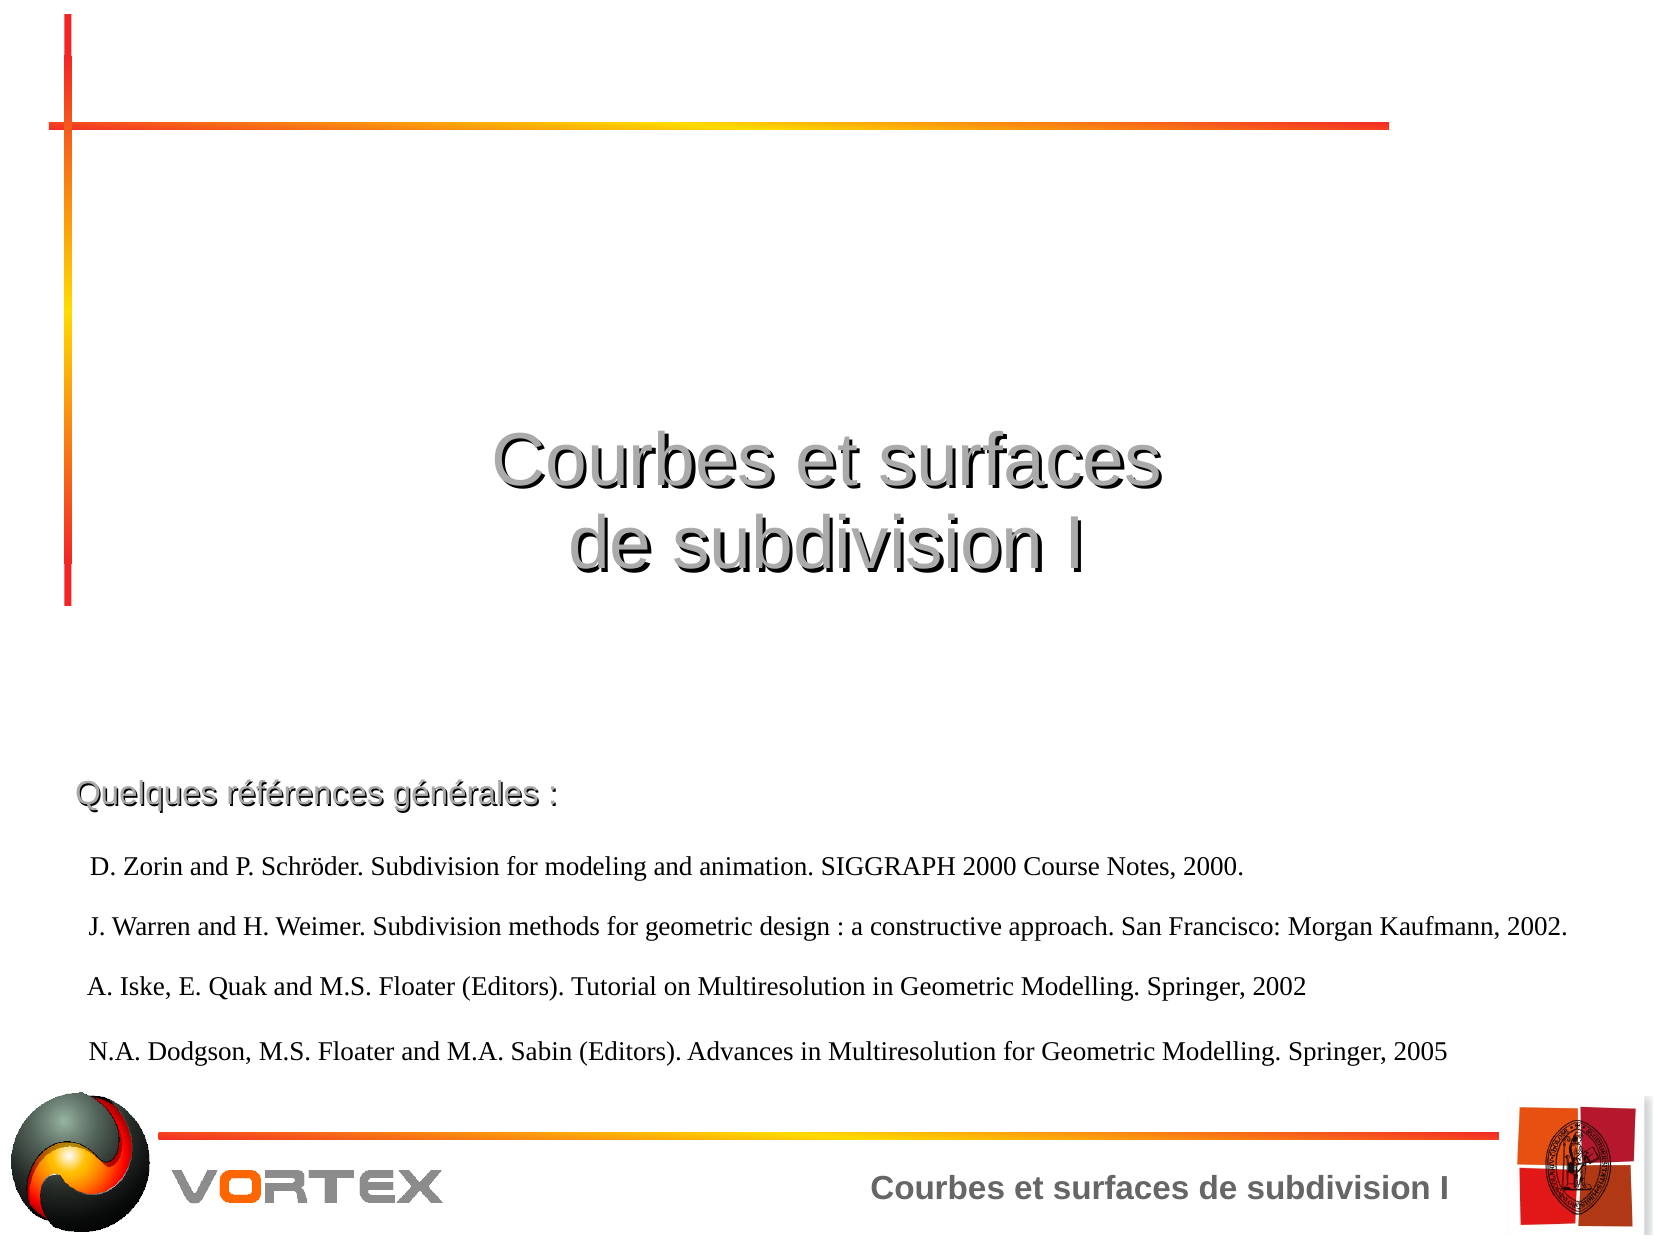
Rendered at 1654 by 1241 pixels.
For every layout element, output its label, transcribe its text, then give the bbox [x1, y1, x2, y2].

title Quelques références générales : D. Zorin and P. Schröder. Subdivision for modeling and animation. SIGGRAPH 2000 Course Notes, 2000. J. Warren and H. Weimer. Subdivision methods for geometric design : a constructive approach. San Francisco: Morgan Kaufmann, 2002. A. Iske, E. Quak and M.S. Floater (Editors). Tutorial on Multiresolution in Geometric Modelling. Springer, 2002 N.A. Dodgson, M.S. Floater and M.A. Sabin (Editors). Advances in Multiresolution for Geometric Modelling. Springer, 2005 [75, 760, 1654, 1083]
picture [11, 1092, 443, 1232]
title Courbes et surfaces de subdivision I [0, 279, 1654, 724]
picture [1505, 1096, 1653, 1235]
